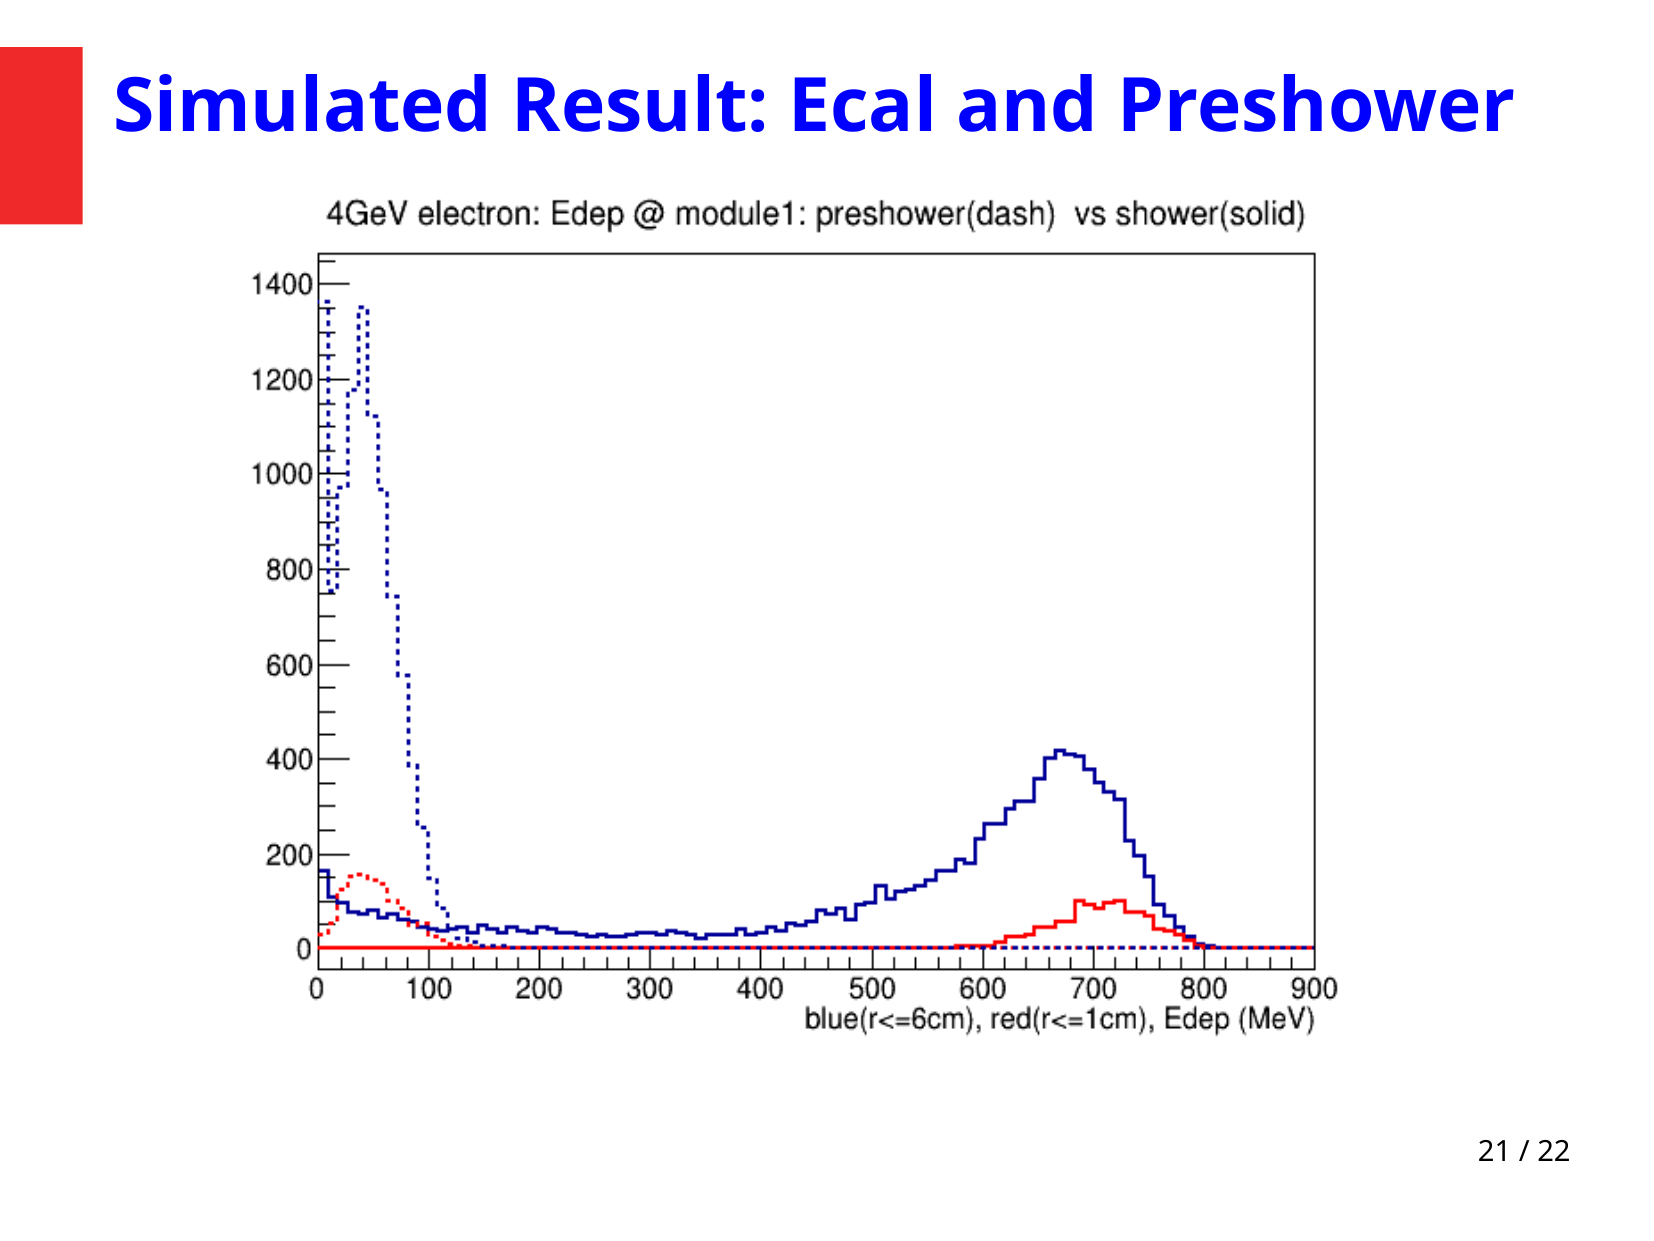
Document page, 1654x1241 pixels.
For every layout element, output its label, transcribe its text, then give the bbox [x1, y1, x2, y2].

picture [195, 165, 1439, 1059]
title Simulated Result: Ecal and Preshower [88, 51, 1542, 154]
